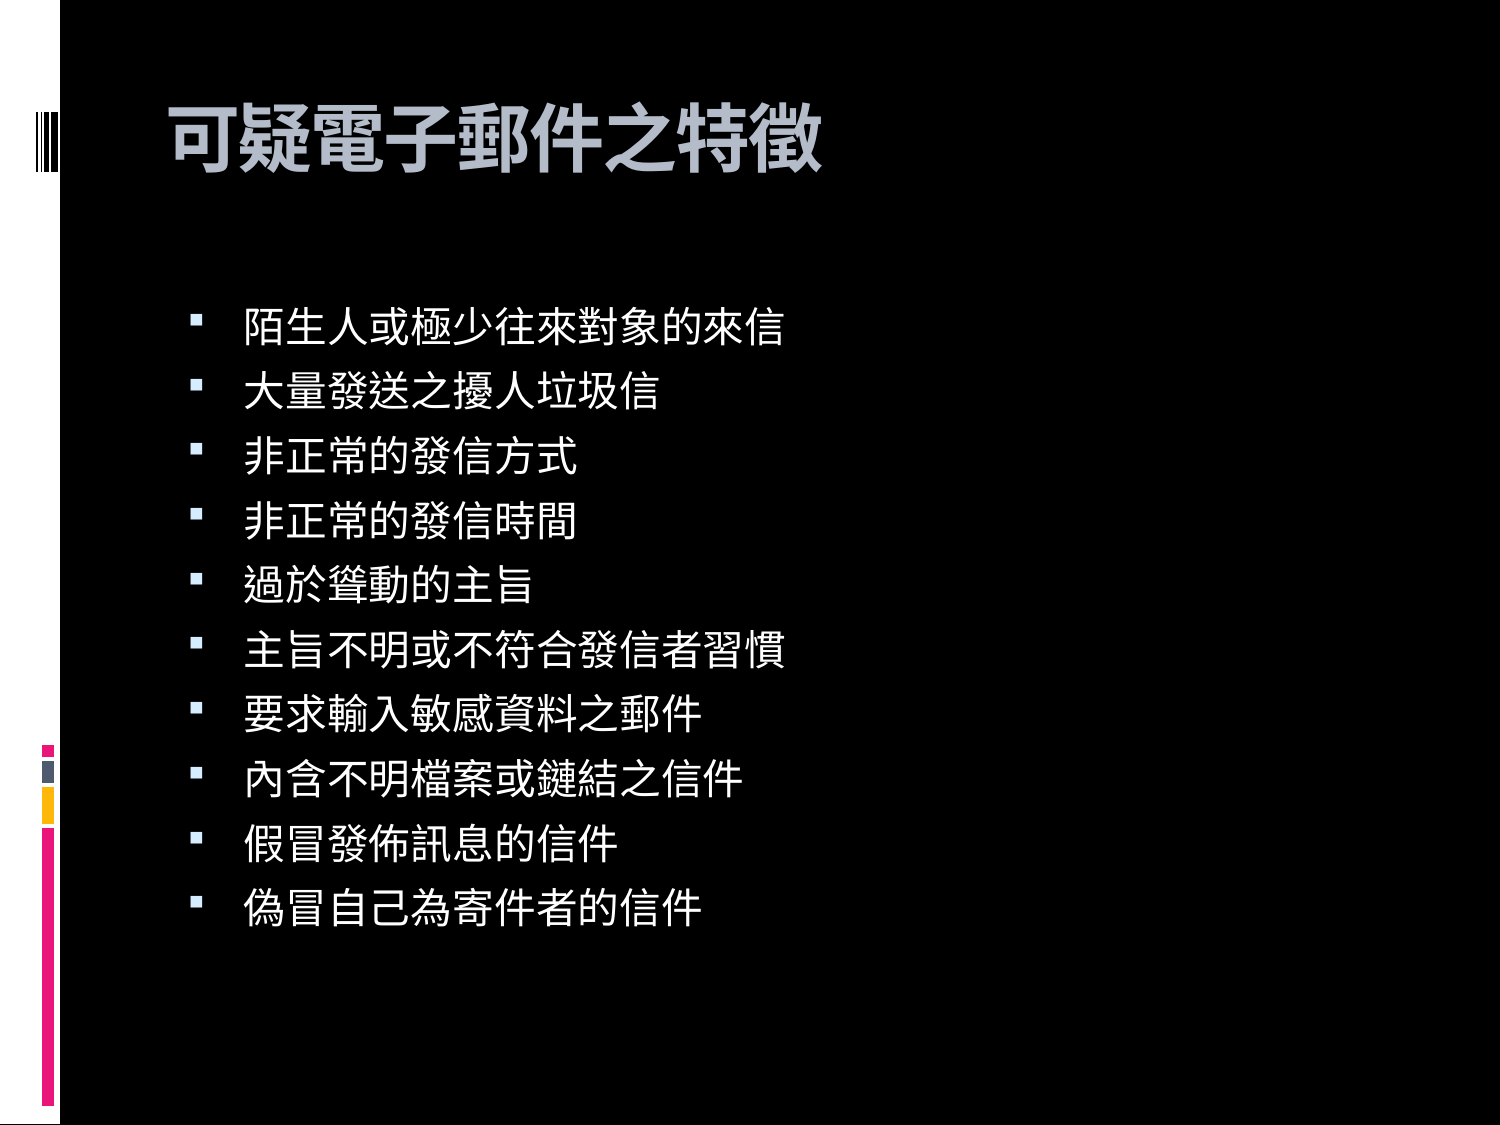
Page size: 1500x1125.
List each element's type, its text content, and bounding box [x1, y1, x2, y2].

list 陌生人或極少往來對象的來信 大量發送之擾人垃圾信 非正常的發信方式 非正常的發信時間 過於聳動的主旨 主旨不明或不符合發信者習慣 要求輸入敏感資料之郵件 內含不明檔案或鏈結之信件 假冒發佈訊息的信件 偽冒自己為寄件者的信件 [150, 292, 1426, 1043]
title 可疑電子郵件之特徵 [150, 84, 1426, 235]
